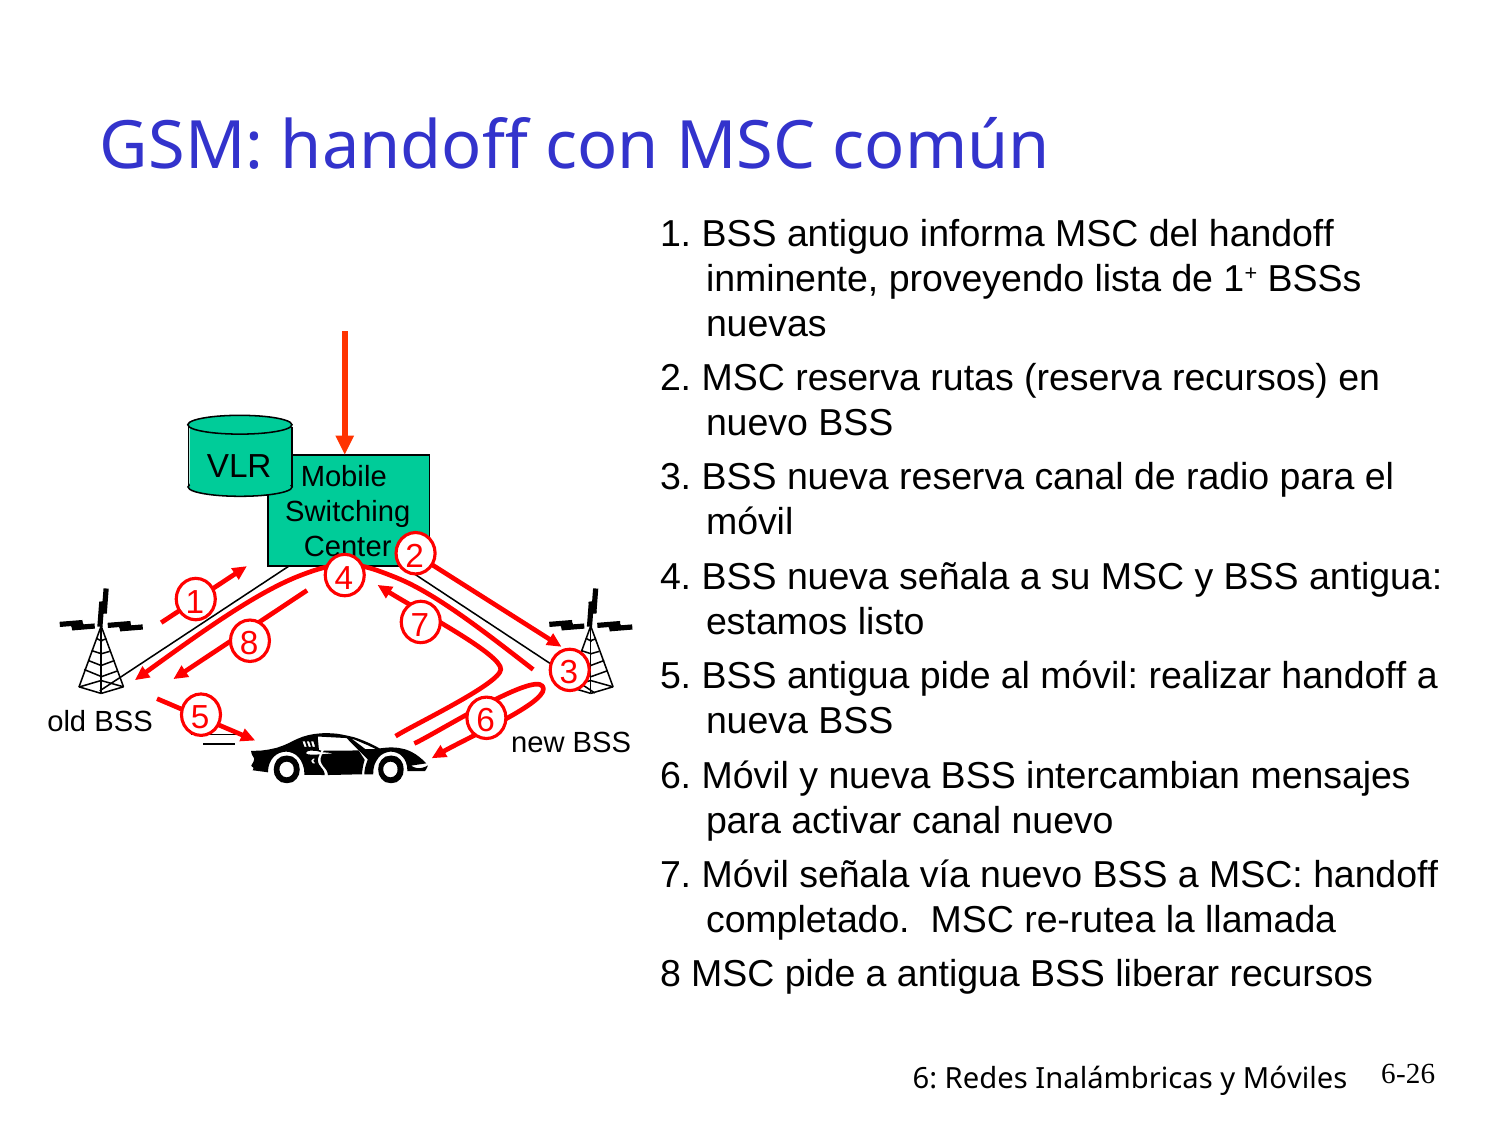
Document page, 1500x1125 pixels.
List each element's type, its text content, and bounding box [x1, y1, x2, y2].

text_box VLR [192, 436, 287, 492]
picture [251, 726, 428, 784]
text_box 1. BSS antiguo informa MSC del handoff inminente, proveyendo lista de 1+ BSSs nuevas 2. MSC reserva rutas (reserva recursos) en nuevo BSS 3. BSS nueva reserva canal de radio para el móvil 4. BSS nueva señala a su MSC y BSS antigua: estamos listo 5. BSS antigua pide al móvil: realizar handoff a nueva BSS 6. Móvil y nueva BSS intercambian mensajes para activar canal nuevo 7. Móvil señala vía nuevo BSS a MSC: handoff completado. MSC re-rutea la llamada 8 MSC pide a antigua BSS liberar recursos [645, 201, 1500, 1001]
text_box 1 [170, 572, 219, 628]
text_box 6 [461, 690, 472, 697]
text_box 3 [544, 642, 593, 699]
text_box old BSS [32, 694, 169, 745]
text_box 7 [395, 594, 444, 651]
text_box GSM: handoff con MSC común [85, 47, 1361, 236]
text_box Mobile Switching Center [267, 449, 429, 570]
text_box 5 [175, 687, 225, 744]
text_box 6 [461, 690, 510, 747]
text_box 2 [390, 526, 439, 582]
text_box 4 [319, 548, 368, 604]
text_box new BSS [496, 715, 645, 766]
text_box 8 [224, 613, 274, 670]
